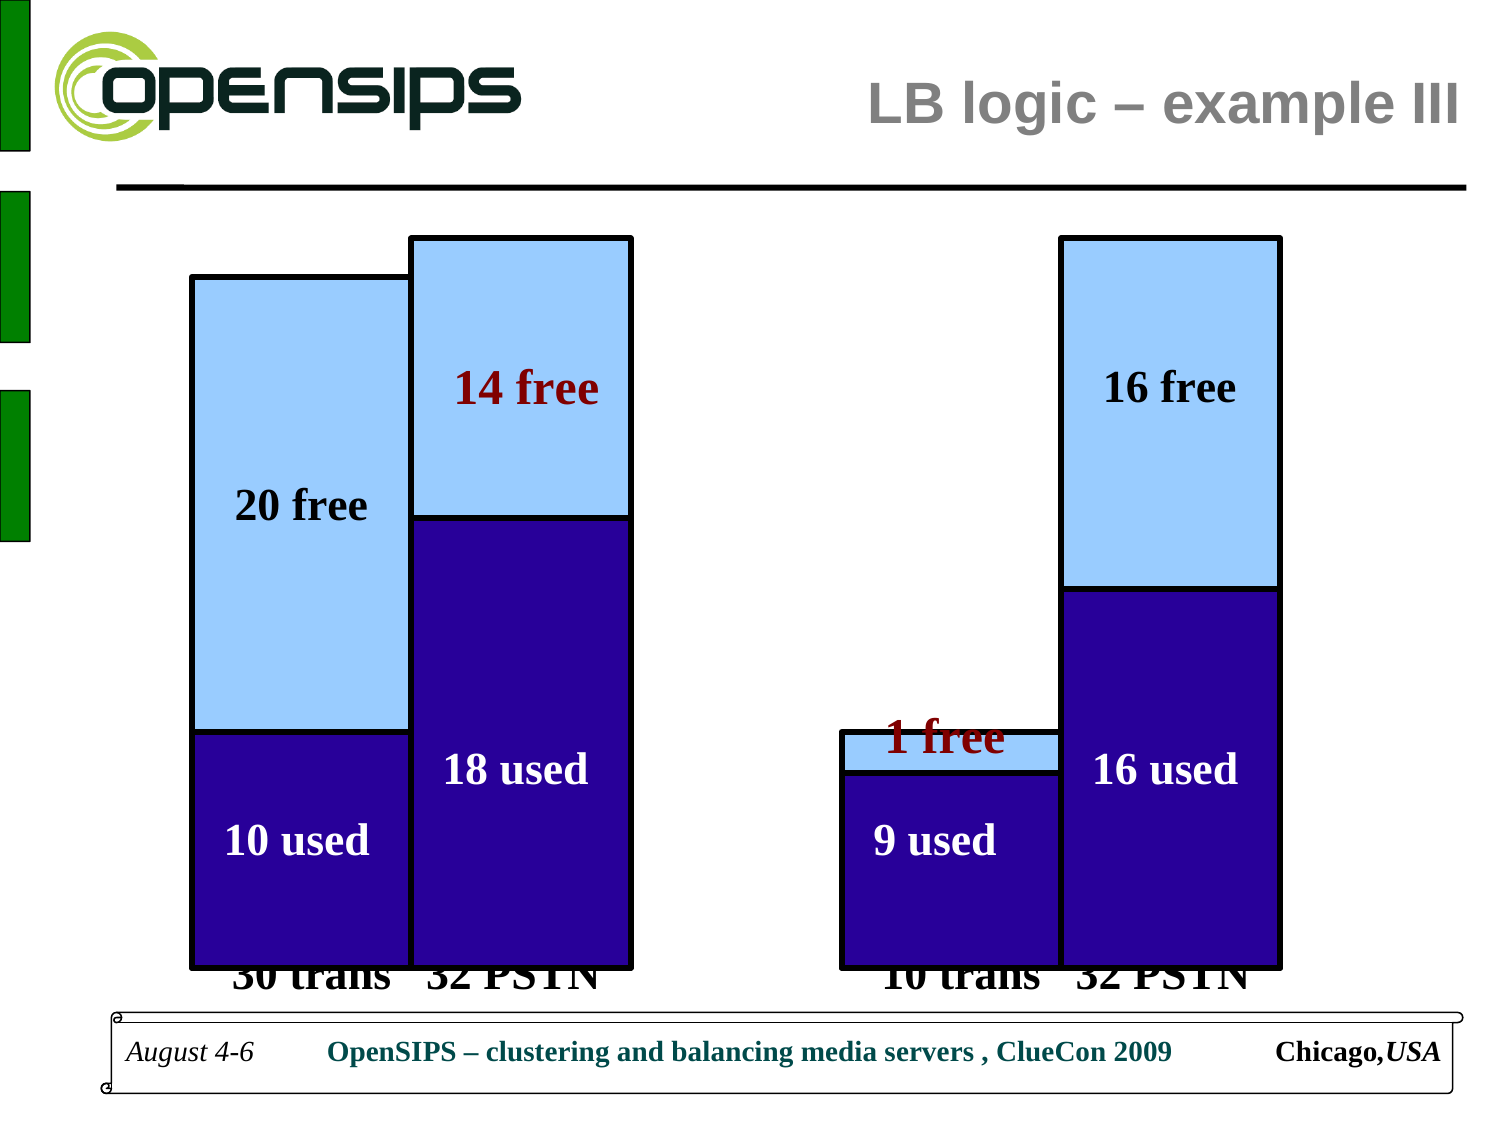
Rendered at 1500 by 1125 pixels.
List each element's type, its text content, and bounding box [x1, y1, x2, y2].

picture [51, 27, 532, 148]
text_box 18 used [427, 751, 604, 818]
text_box 30 trans [217, 968, 406, 1023]
text_box 32 PSTN [411, 968, 616, 1023]
text_box [841, 238, 1281, 968]
list [1056, 968, 1060, 994]
text_box 1 free [869, 718, 1021, 789]
list [406, 968, 411, 994]
text_box 9 used [858, 822, 1012, 888]
text_box 10 used [208, 822, 386, 888]
title LB logic – example III [299, 44, 1462, 180]
text_box 20 free [219, 487, 384, 554]
text_box 32 PSTN [1060, 968, 1266, 1023]
text_box [191, 238, 631, 968]
text_box 14 free [438, 369, 615, 440]
list [112, 224, 1454, 994]
text_box 10 trans [866, 968, 1056, 1023]
text_box 16 free [1088, 369, 1252, 436]
text_box 16 used [1077, 751, 1254, 818]
